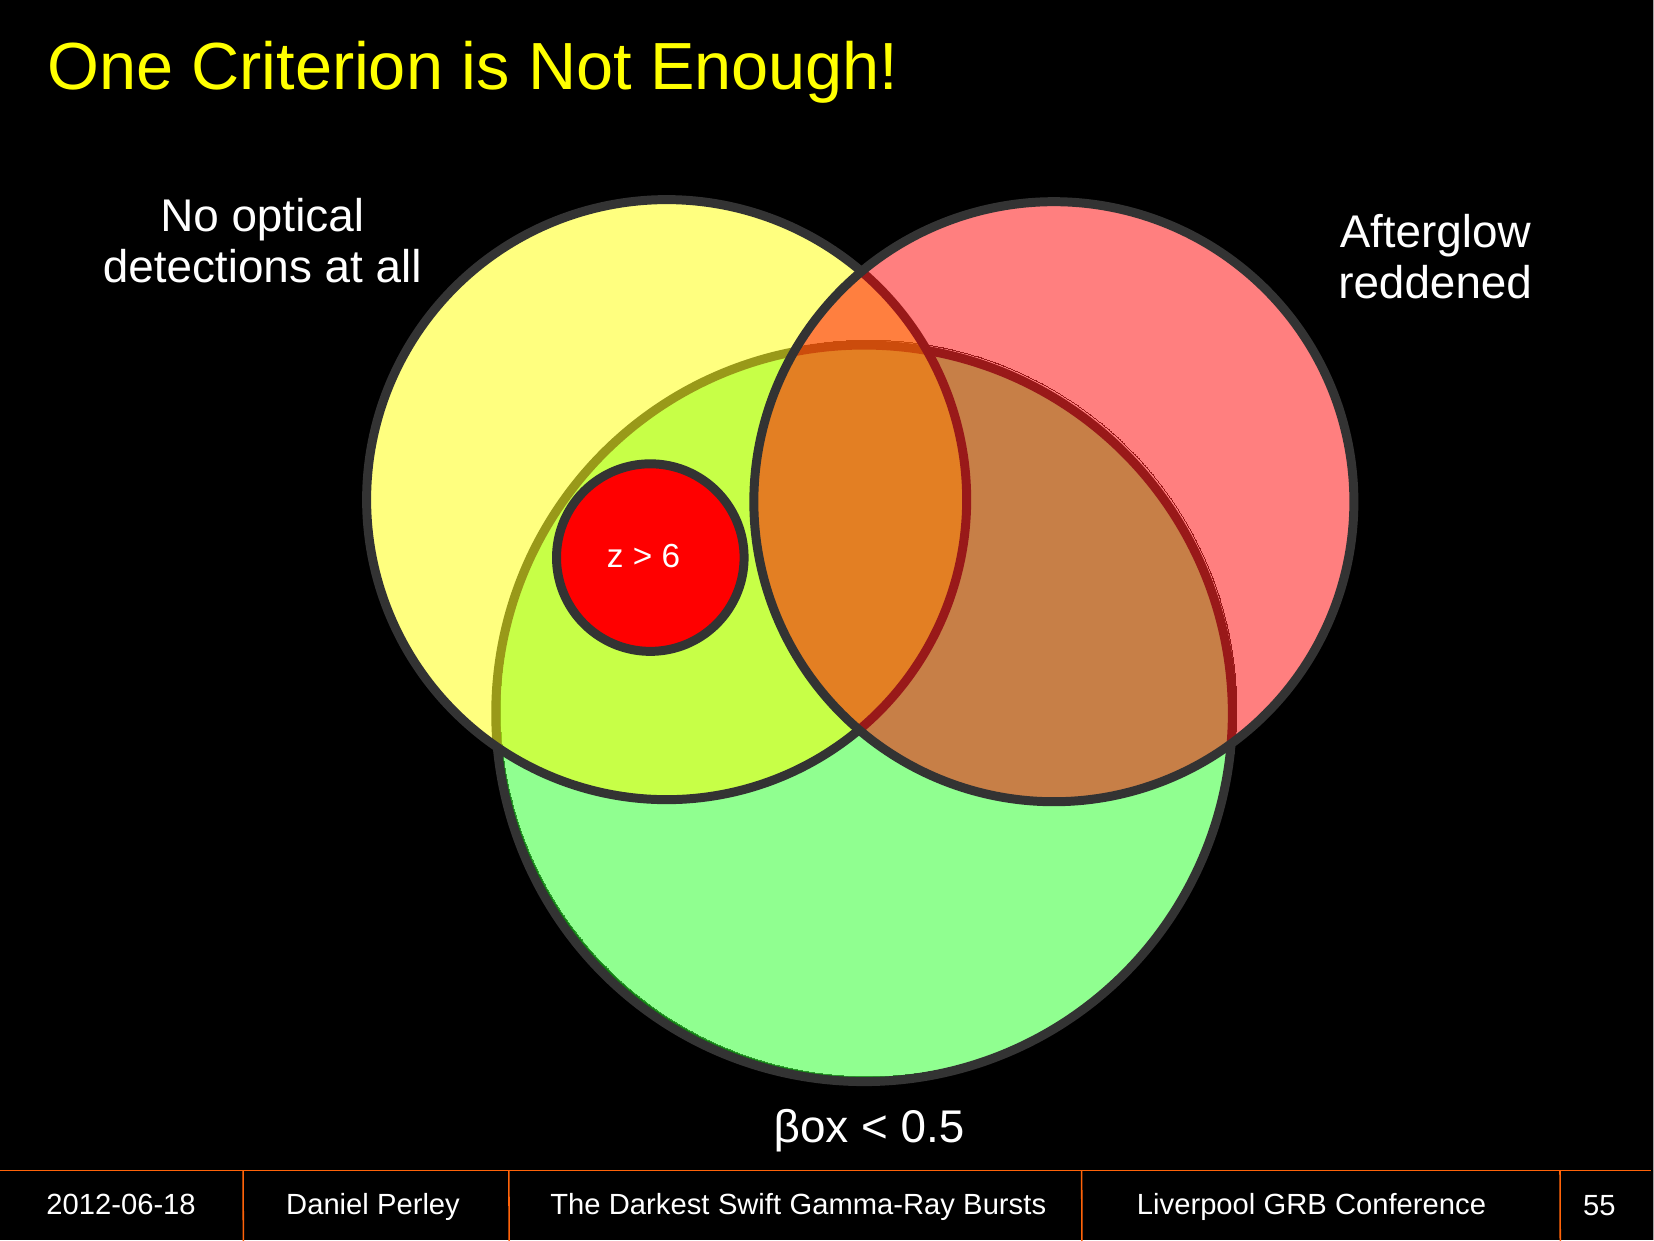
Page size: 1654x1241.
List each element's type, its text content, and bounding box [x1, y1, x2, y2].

text_box No optical detections at all [75, 177, 451, 305]
text_box Afterglow reddened [1266, 193, 1604, 338]
title One Criterion is Not Enough! [47, 25, 1564, 107]
text_box [366, 199, 1356, 1082]
text_box z > 6 [568, 525, 719, 606]
text_box βox < 0.5 [700, 1088, 1038, 1165]
